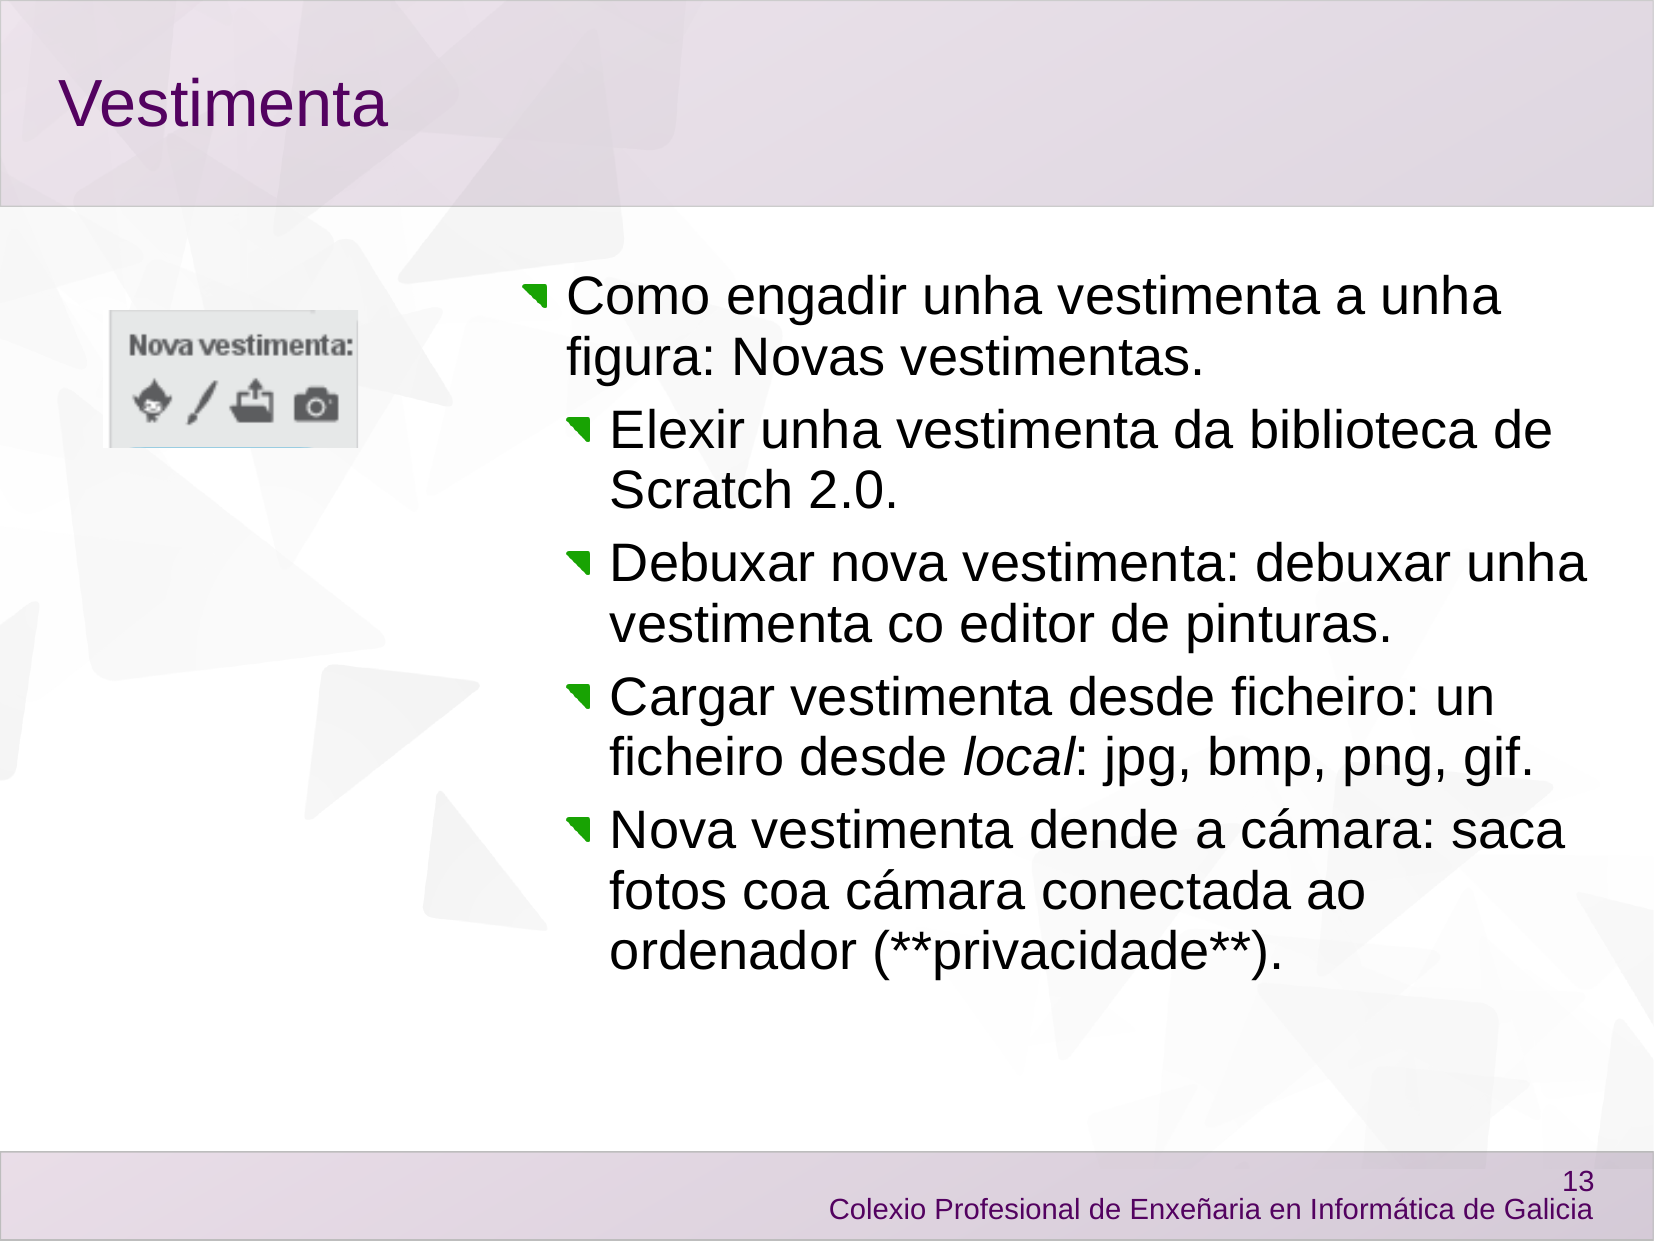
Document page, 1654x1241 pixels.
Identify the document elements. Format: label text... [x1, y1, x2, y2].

title Vestimenta [59, 29, 1595, 178]
picture [915, 548, 1654, 1169]
picture [0, 0, 783, 931]
list Como engadir unha vestimenta a unha figura: Novas vestimentas. Elexir unha vestimenta da biblioteca de Scratch 2.0. Debuxar nova vestimenta: debuxar unha vestimenta co editor de pinturas. Cargar vestimenta desde ficheiro: un ficheiro desde local: jpg, bmp, png, gif. Nova vestimenta dende a cámara: saca fotos coa cámara conectada ao ordenador (**privacidade**). [522, 265, 1596, 986]
